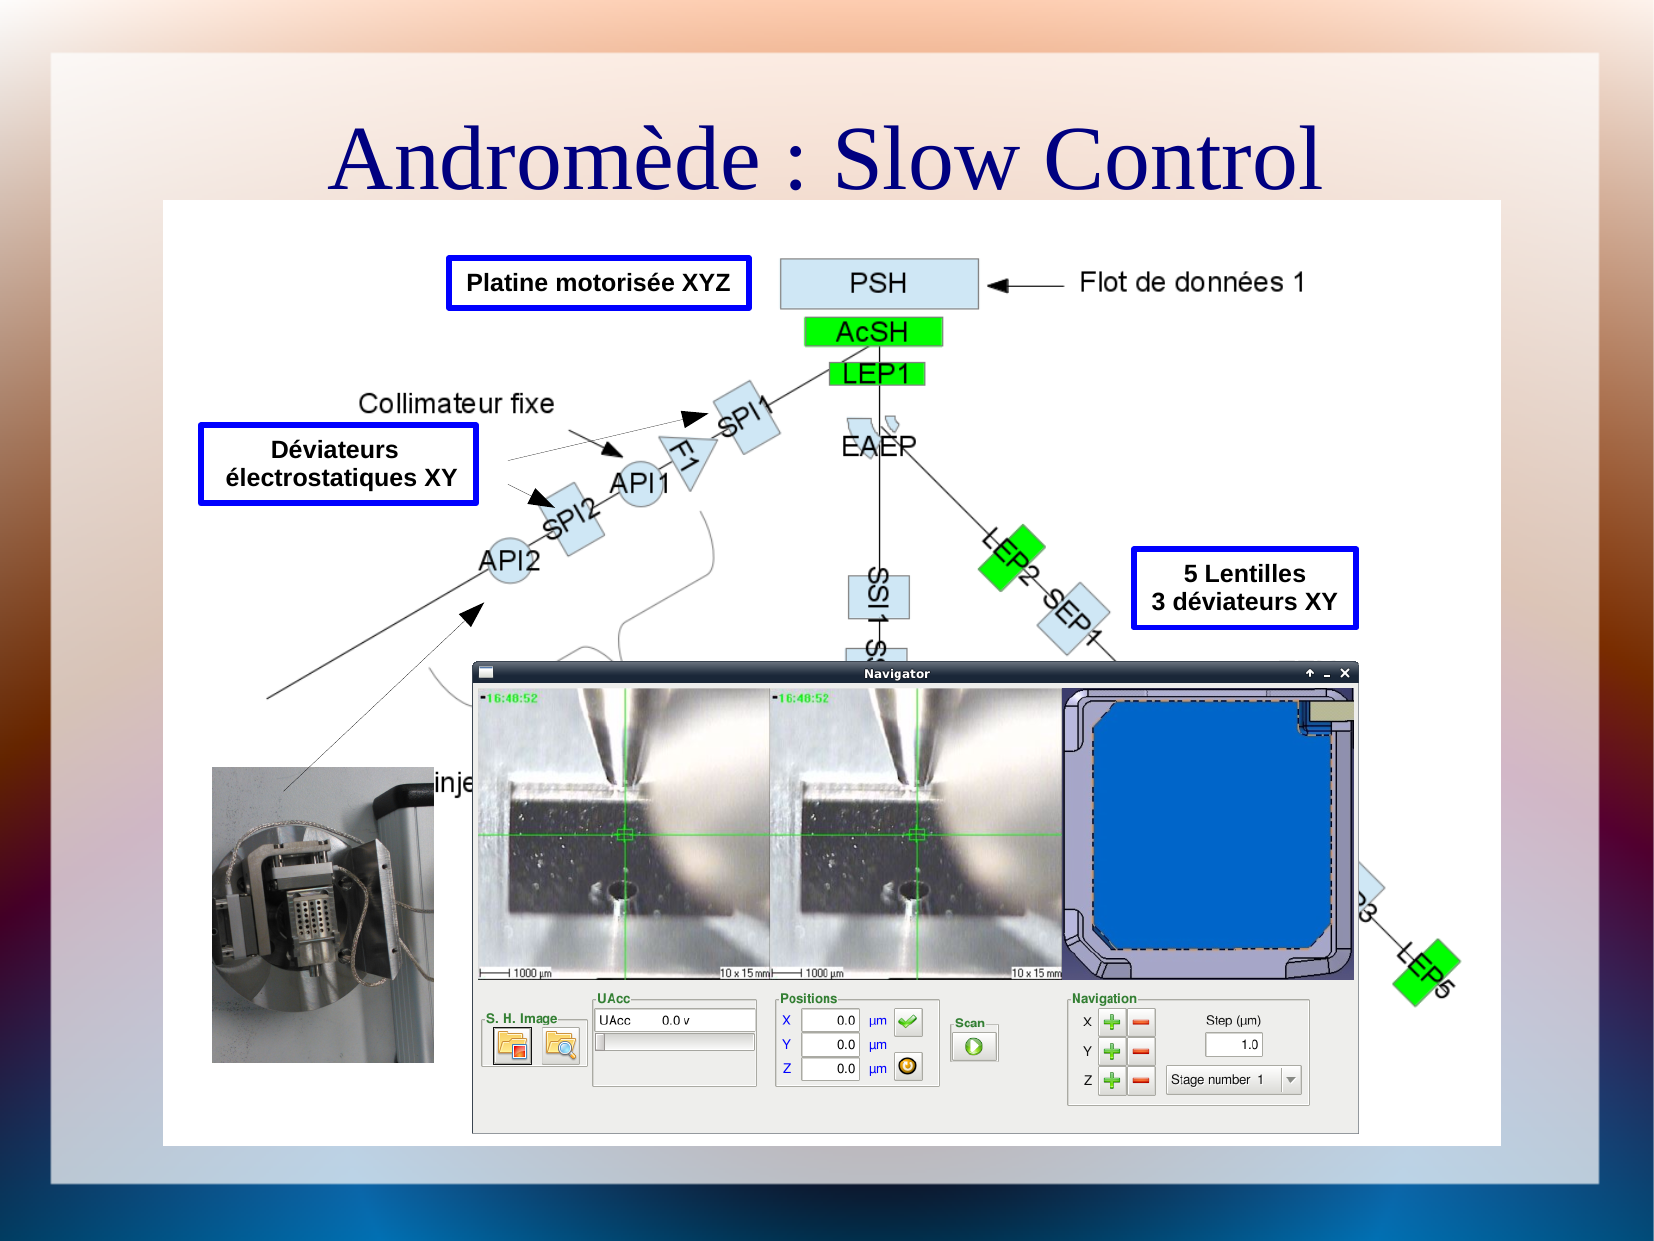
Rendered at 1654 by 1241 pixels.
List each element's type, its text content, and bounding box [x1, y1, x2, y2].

text_box 5 Lentilles 3 déviateurs XY [1133, 549, 1356, 628]
text_box Déviateurs électrostatiques XY [200, 425, 476, 504]
text_box Platine motorisée XYZ [448, 258, 749, 308]
picture [0, 0, 1654, 1241]
title Andromède : Slow Control [82, 55, 1571, 263]
